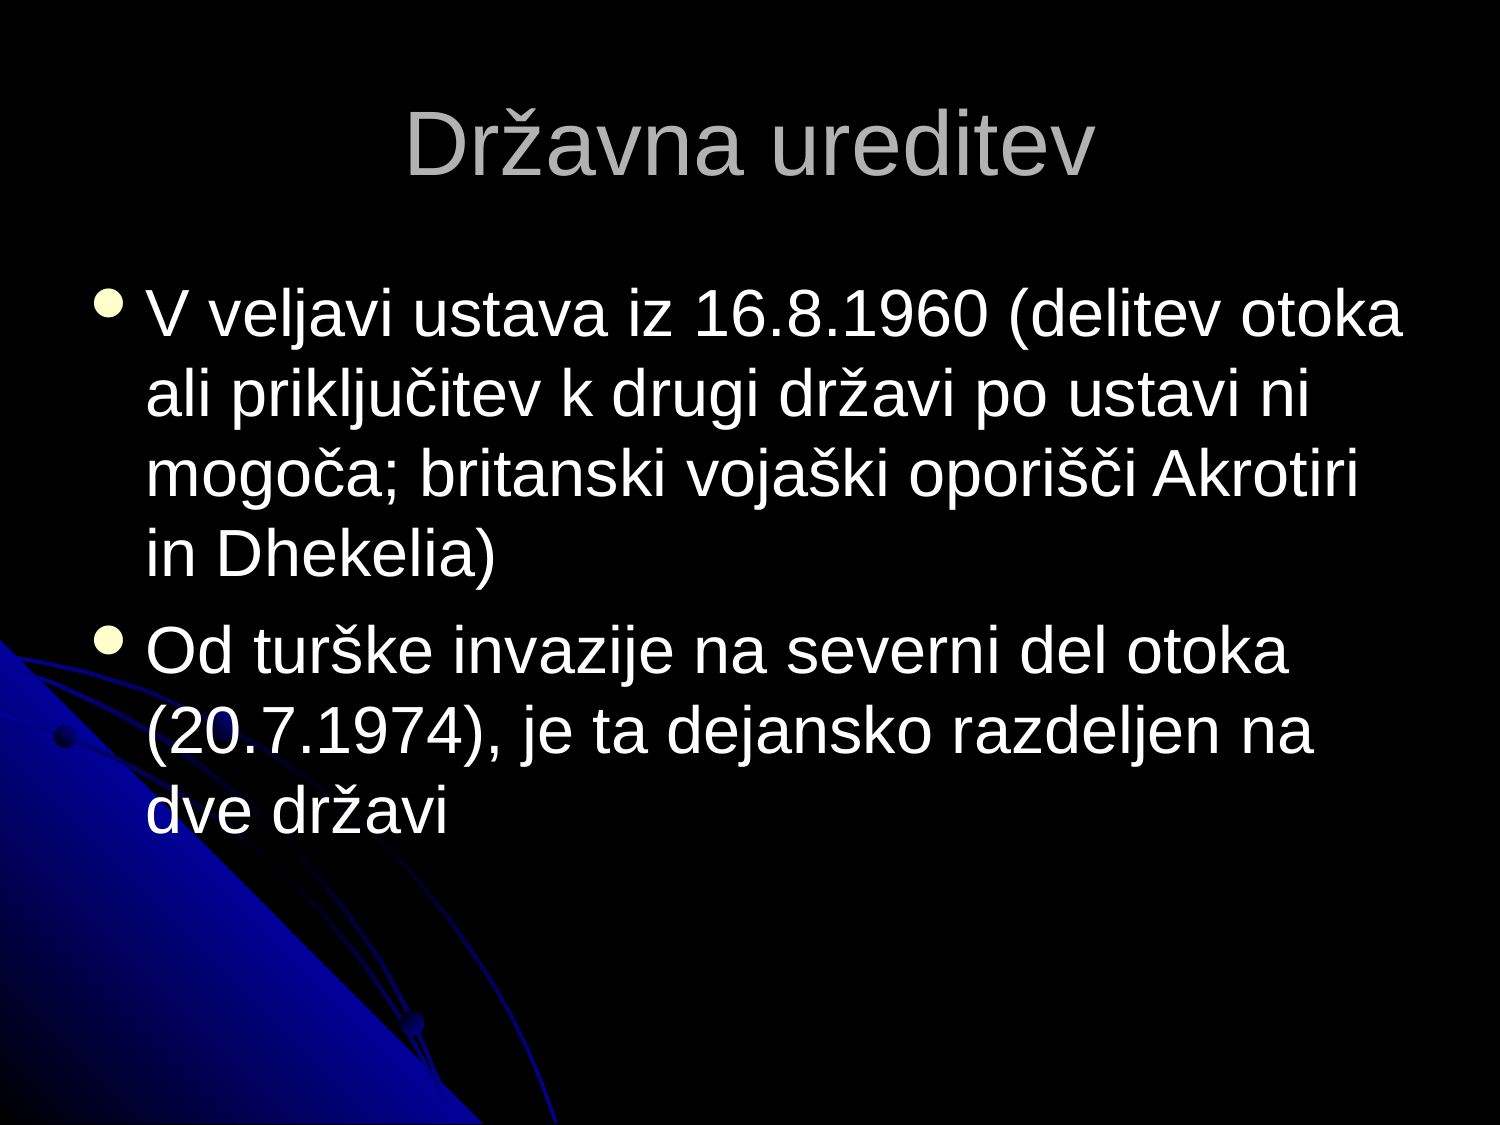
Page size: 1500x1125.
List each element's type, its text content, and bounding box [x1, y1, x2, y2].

title Državna ureditev [75, 37, 1425, 241]
list V veljavi ustava iz 16.8.1960 (delitev otoka ali priključitev k drugi državi po ustavi ni mogoča; britanski vojaški oporišči Akrotiri in Dhekelia)‏ Od turške invazije na severni del otoka (20.7.1974), je ta dejansko razdeljen na dve državi [75, 262, 1425, 916]
